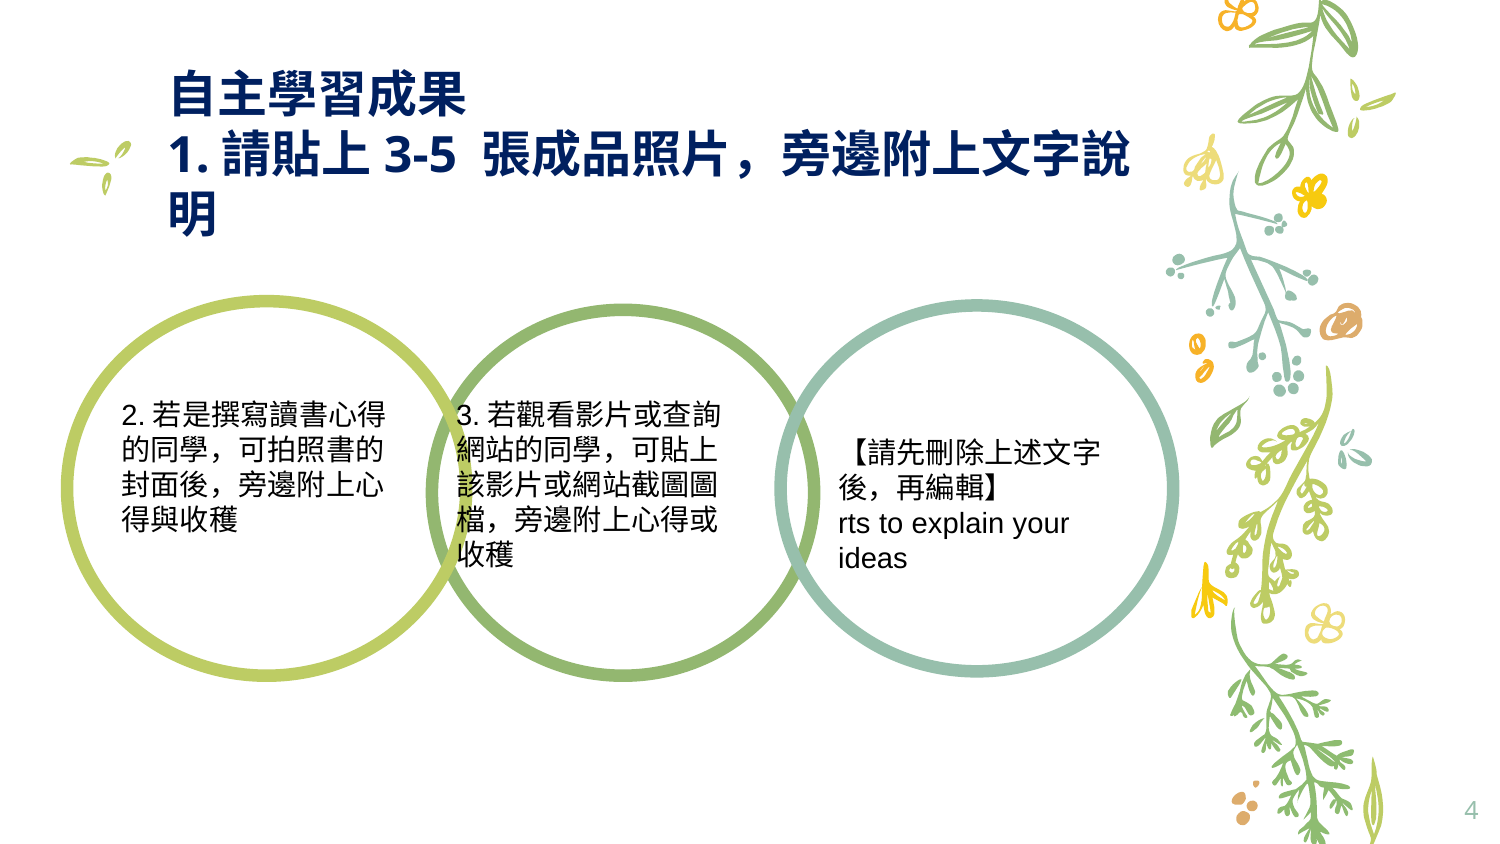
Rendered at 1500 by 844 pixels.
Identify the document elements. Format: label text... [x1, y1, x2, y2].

text_box 3.若觀看影片或查詢網站的同學，可貼上該影片或網站截圖圖檔，旁邊附上心得或收穫 [441, 389, 761, 579]
title 自主學習成果 1.請貼上3-5 張成品照片，旁邊附上文字說明 [152, 97, 1174, 258]
text_box 2.若是撰寫讀書心得的同學，可拍照書的封面後，旁邊附上心得與收穫 [106, 389, 412, 545]
slide_number 1 [1403, 779, 1494, 844]
text_box 【請先刪除上述文字後，再編輯】 rts to explain your ideas [823, 426, 1139, 582]
